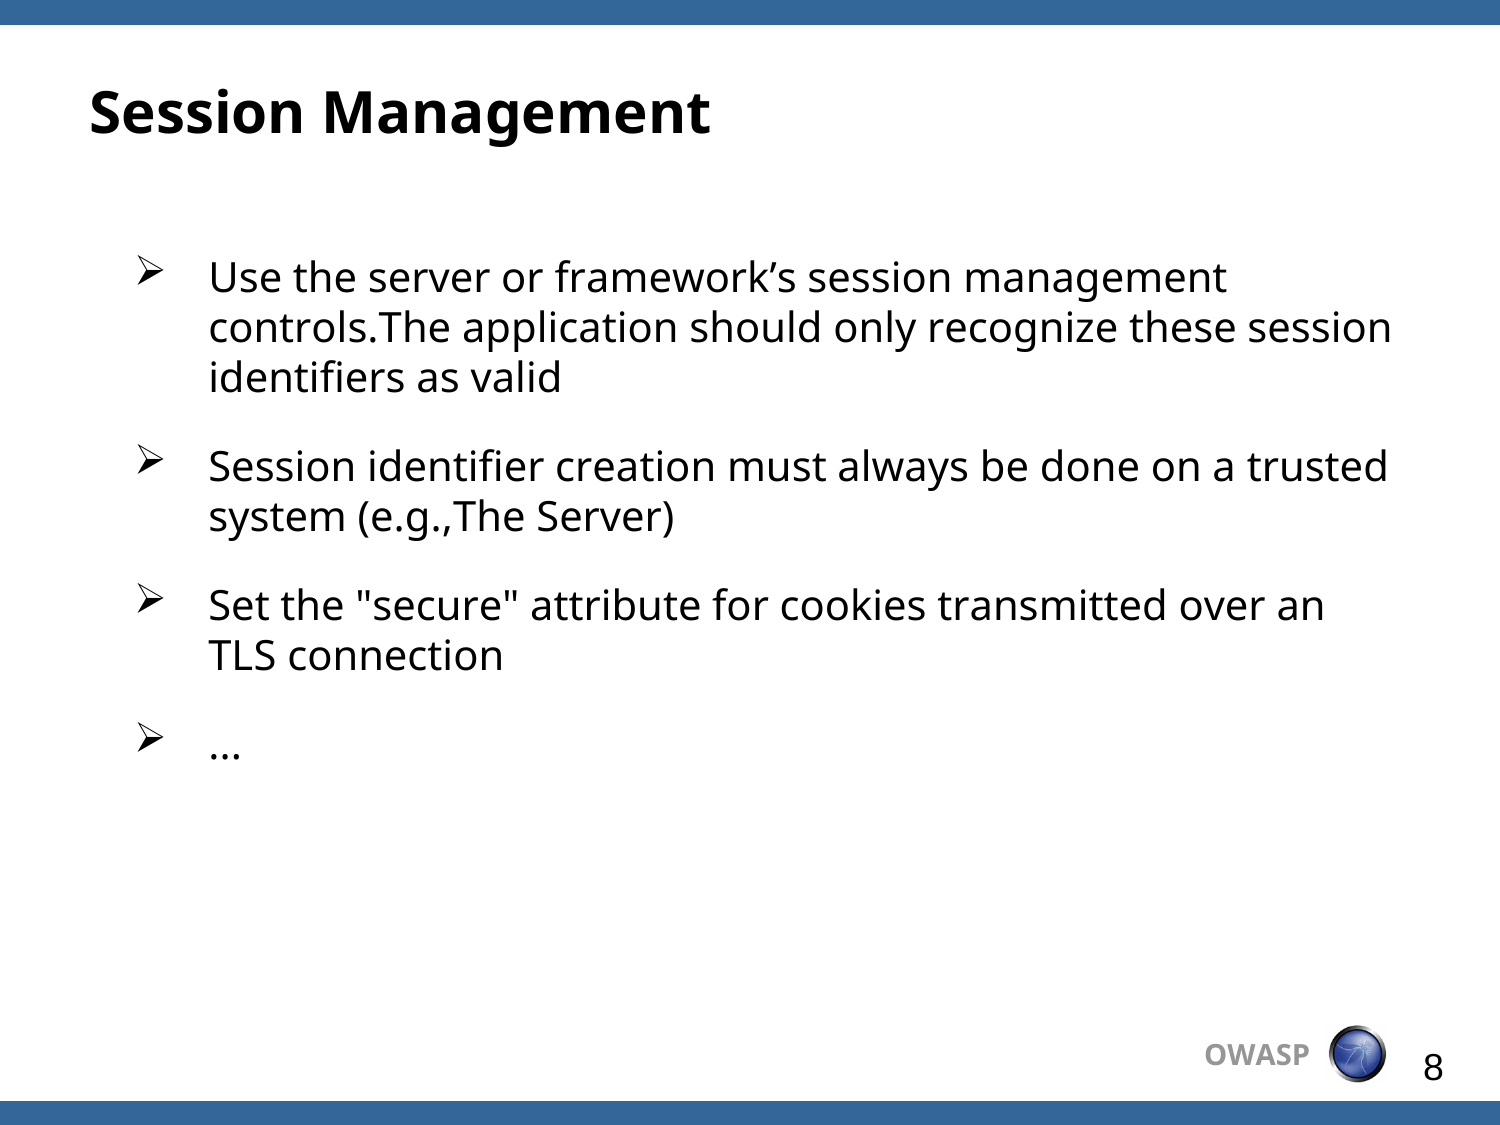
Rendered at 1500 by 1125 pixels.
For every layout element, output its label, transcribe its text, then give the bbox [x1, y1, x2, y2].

picture [1325, 1024, 1388, 1083]
list Use the server or framework’s session management controls.The application should only recognize these session identifiers as valid Session identifier creation must always be done on a trusted system (e.g.,The Server) Set the "secure" attribute for cookies transmitted over an TLS connection ... [81, 242, 1418, 951]
title Session Management [75, 45, 1426, 176]
